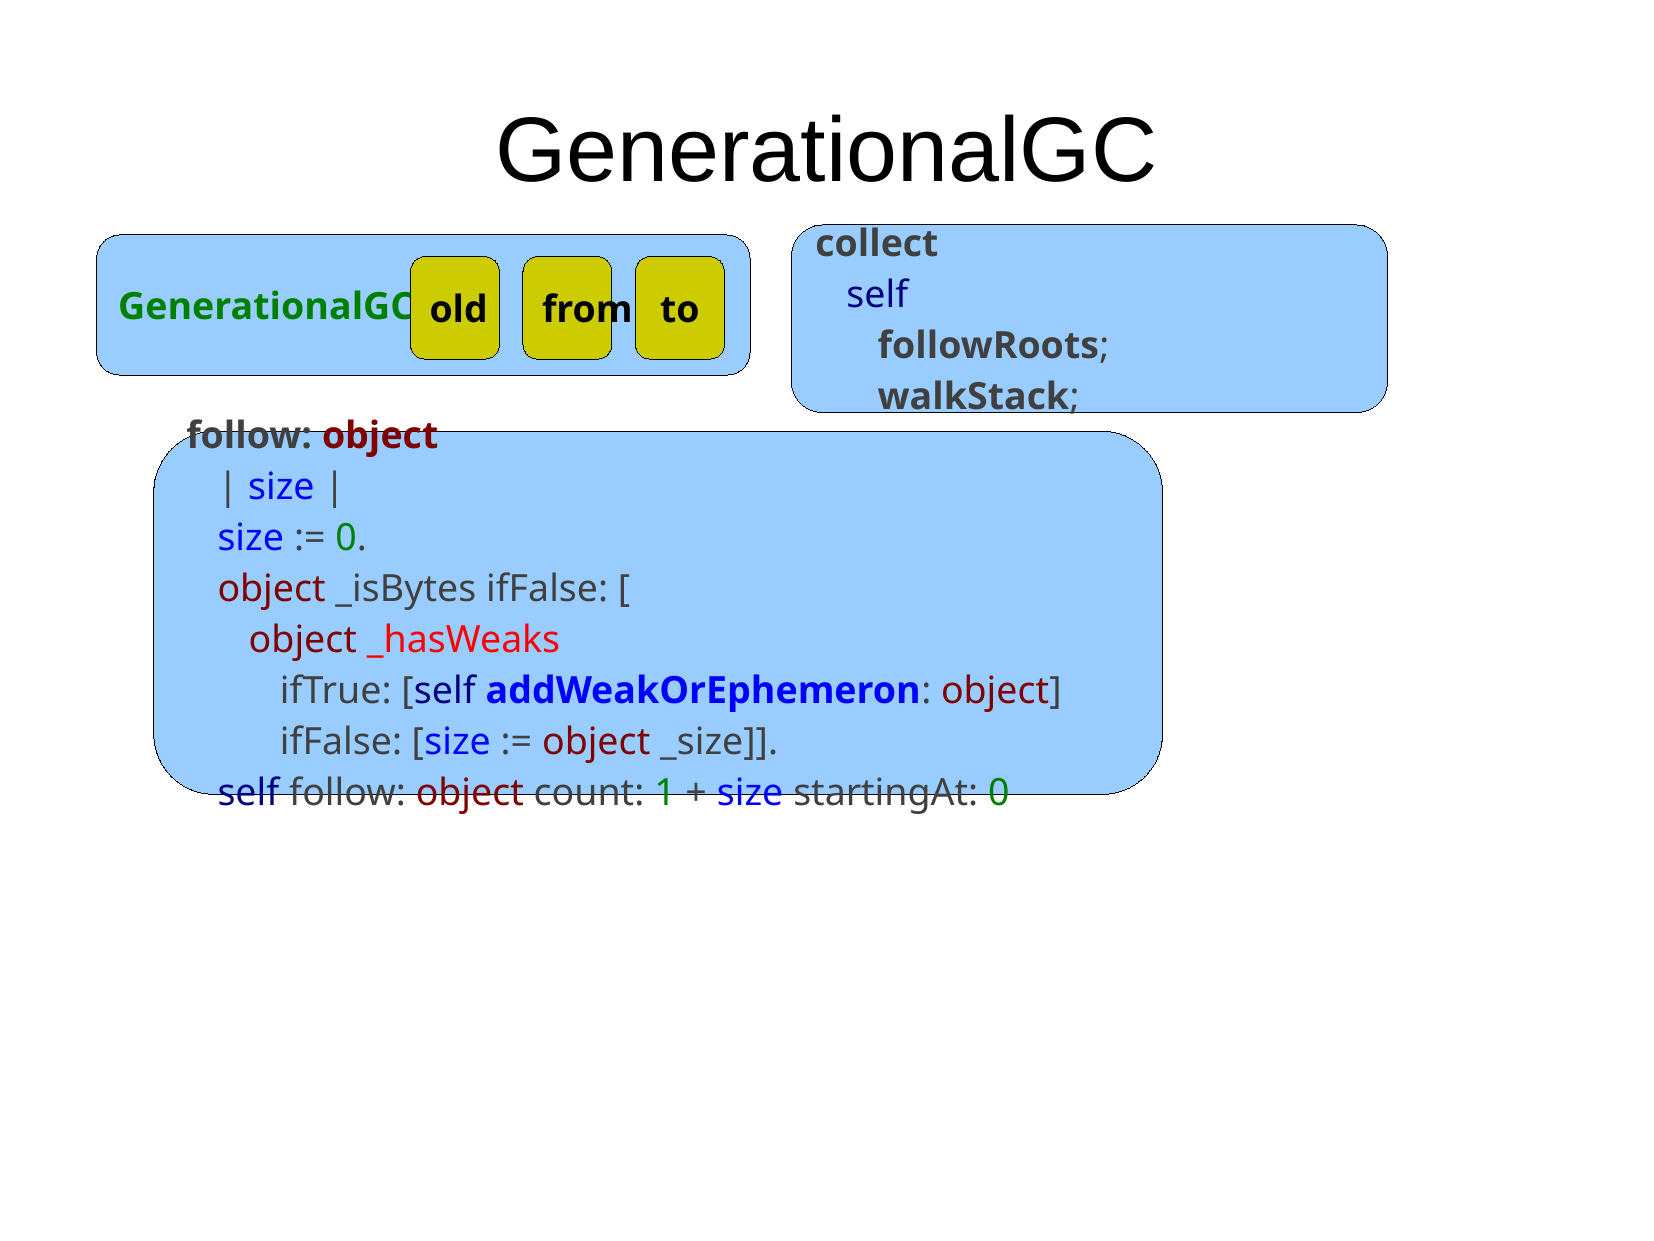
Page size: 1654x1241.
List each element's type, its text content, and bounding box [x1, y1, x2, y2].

text_box to [635, 256, 725, 360]
text_box collect self followRoots; walkStack; [791, 224, 1388, 413]
text_box old [410, 256, 500, 360]
text_box from [522, 256, 612, 360]
text_box GenerationalGC [96, 234, 751, 376]
text_box follow: object | size | size := 0. object _isBytes ifFalse: [ object _hasWeaks ifTrue: [self addWeakOrEphemeron: object] ifFalse: [size := object _size]]. self follow: object count: 1 + size startingAt: 0 [153, 431, 1163, 795]
text_box GenerationalGC [143, 91, 1511, 209]
